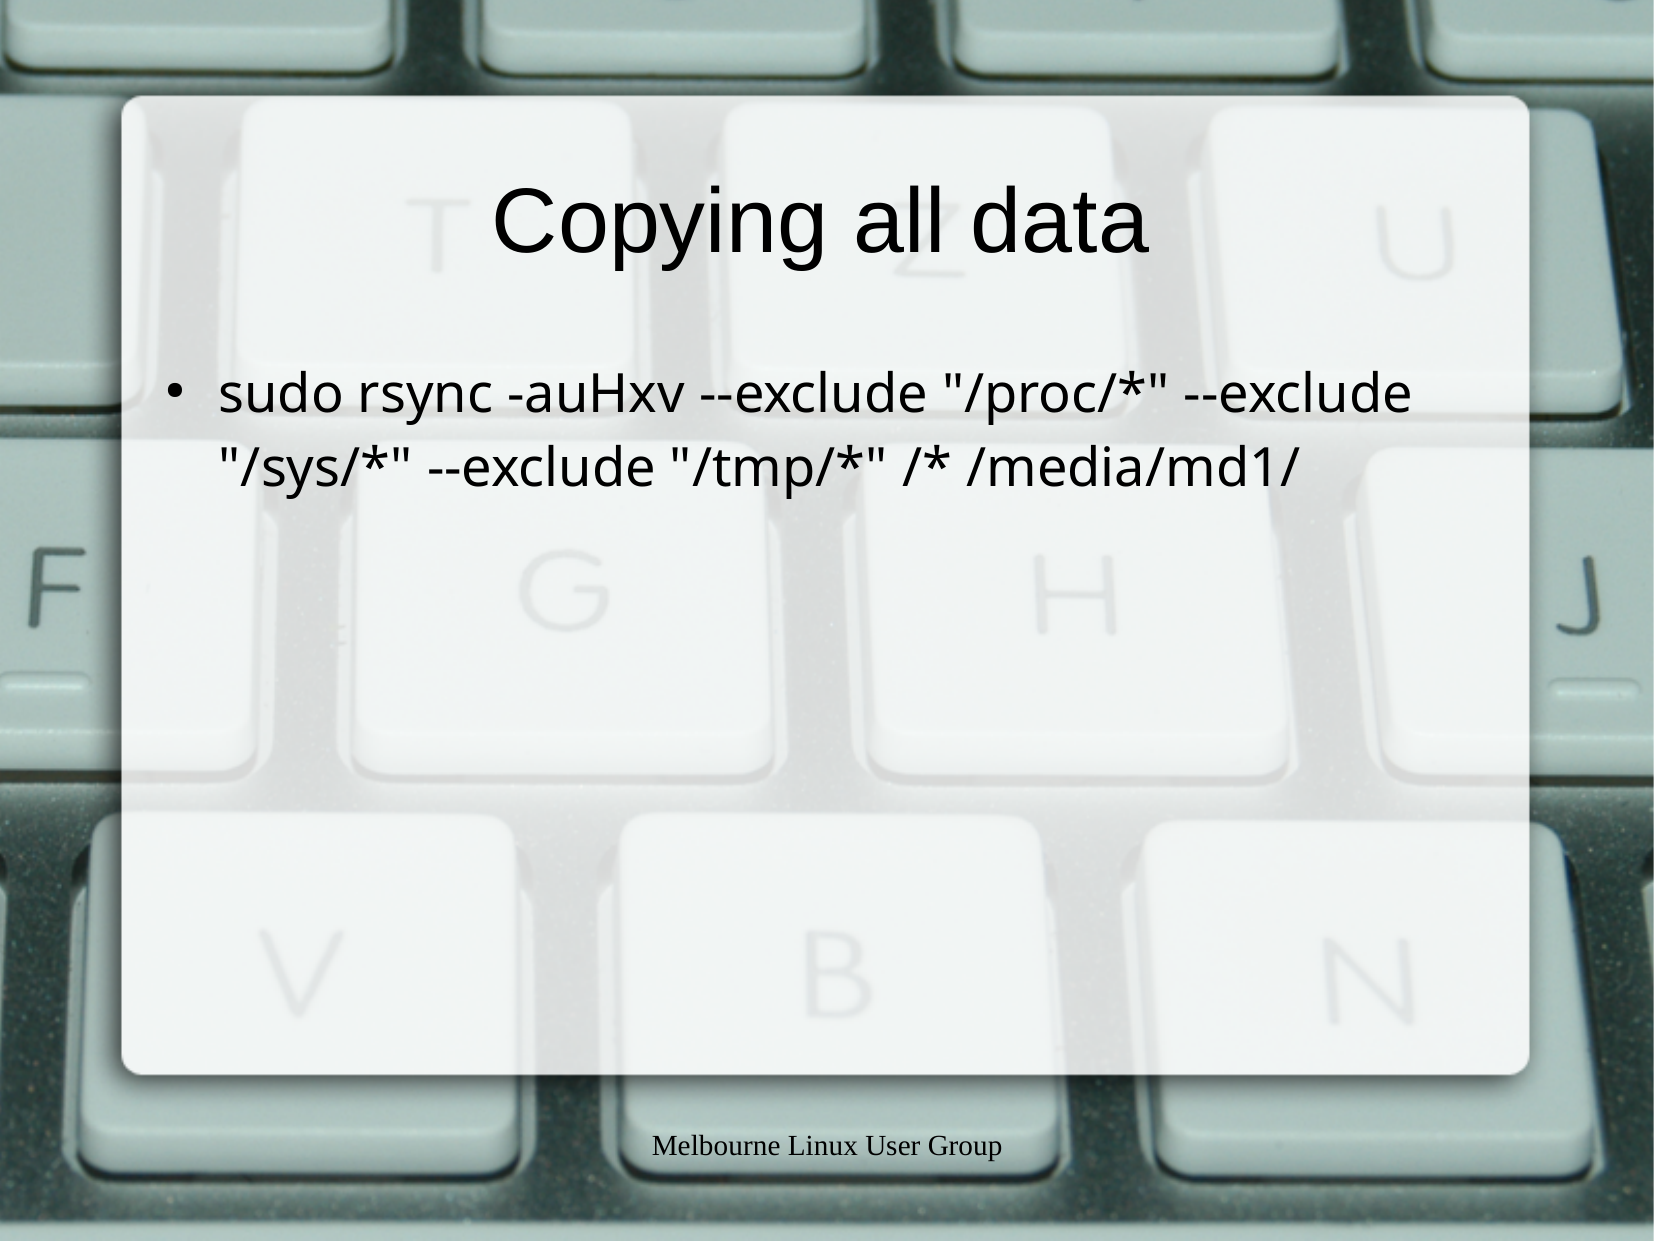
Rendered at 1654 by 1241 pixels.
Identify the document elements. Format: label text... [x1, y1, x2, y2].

picture [0, 0, 1654, 1241]
list sudo rsync -auHxv --exclude "/proc/*" --exclude "/sys/*" --exclude "/tmp/*" /* /media/md1/ [147, 354, 1506, 1159]
title Copying all data [135, 125, 1506, 318]
